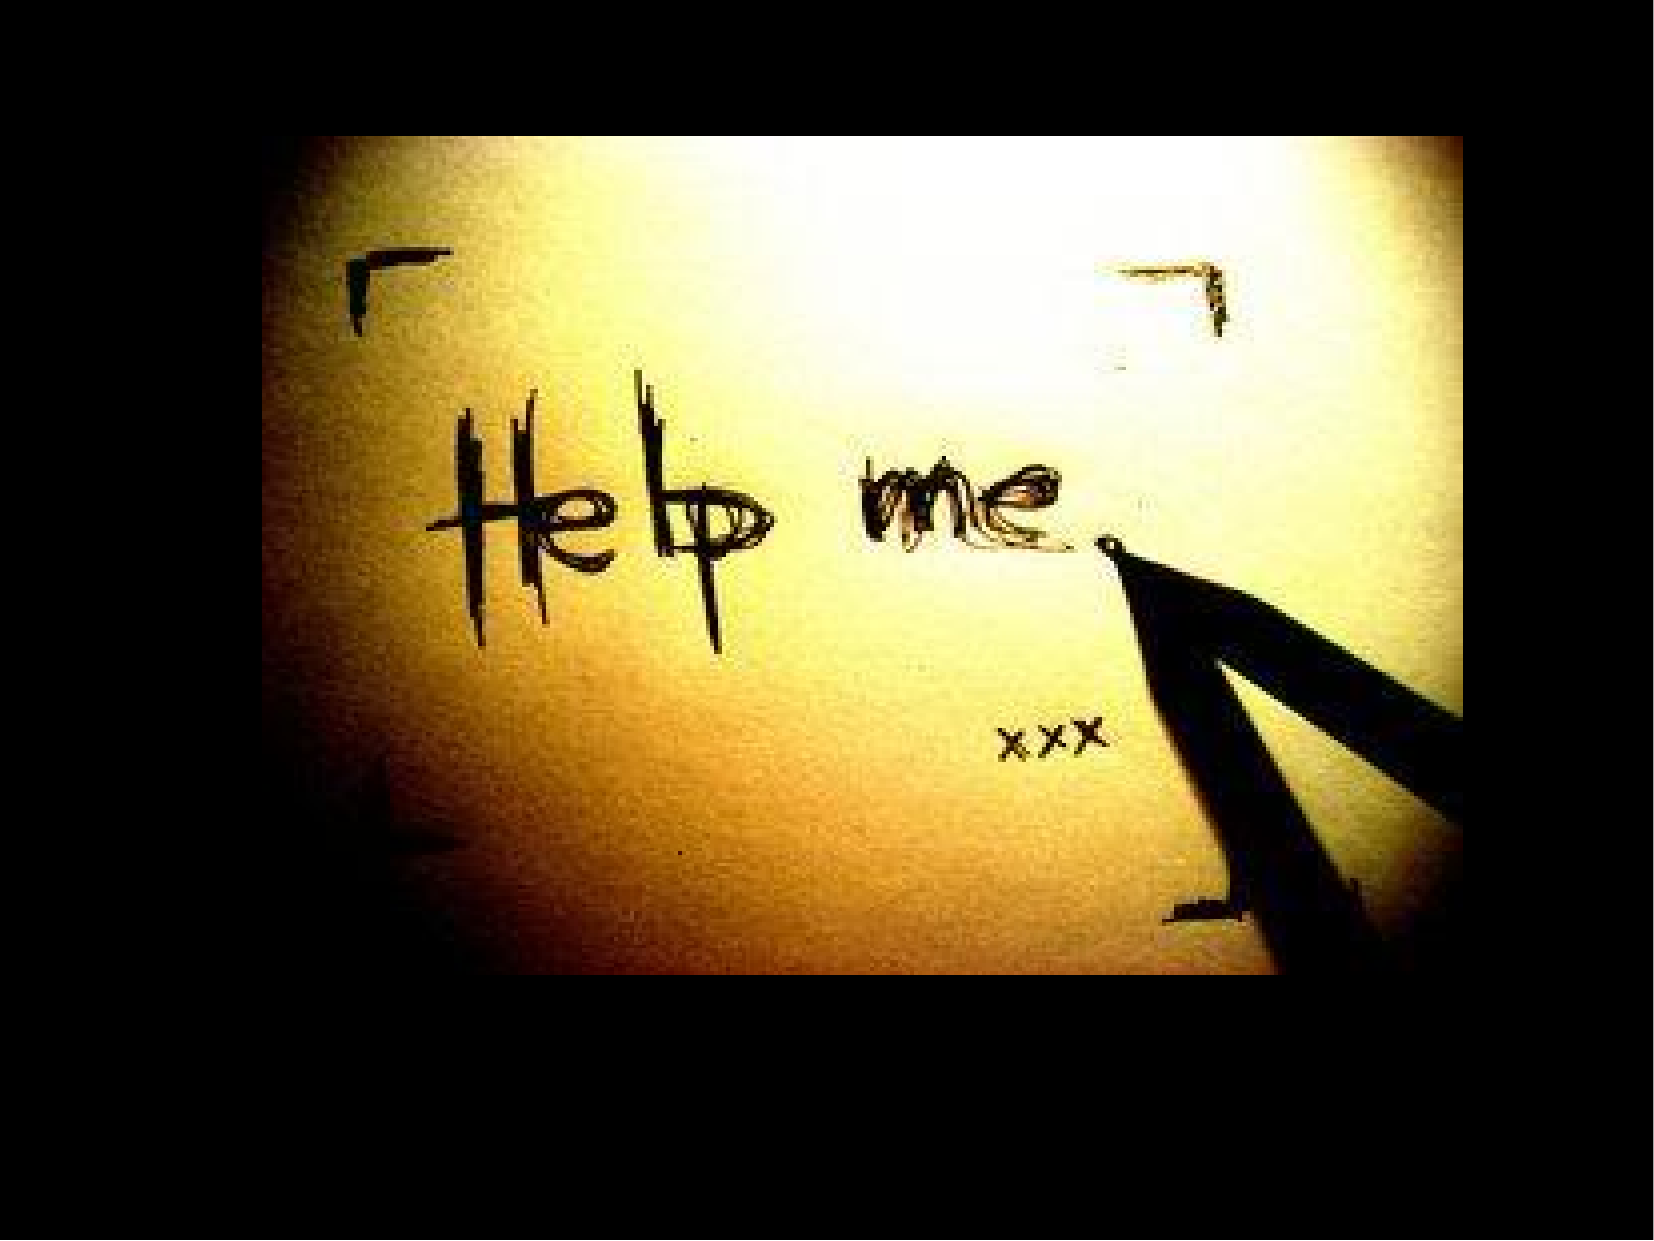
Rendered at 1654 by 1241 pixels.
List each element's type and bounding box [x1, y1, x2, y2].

picture [262, 136, 1463, 976]
